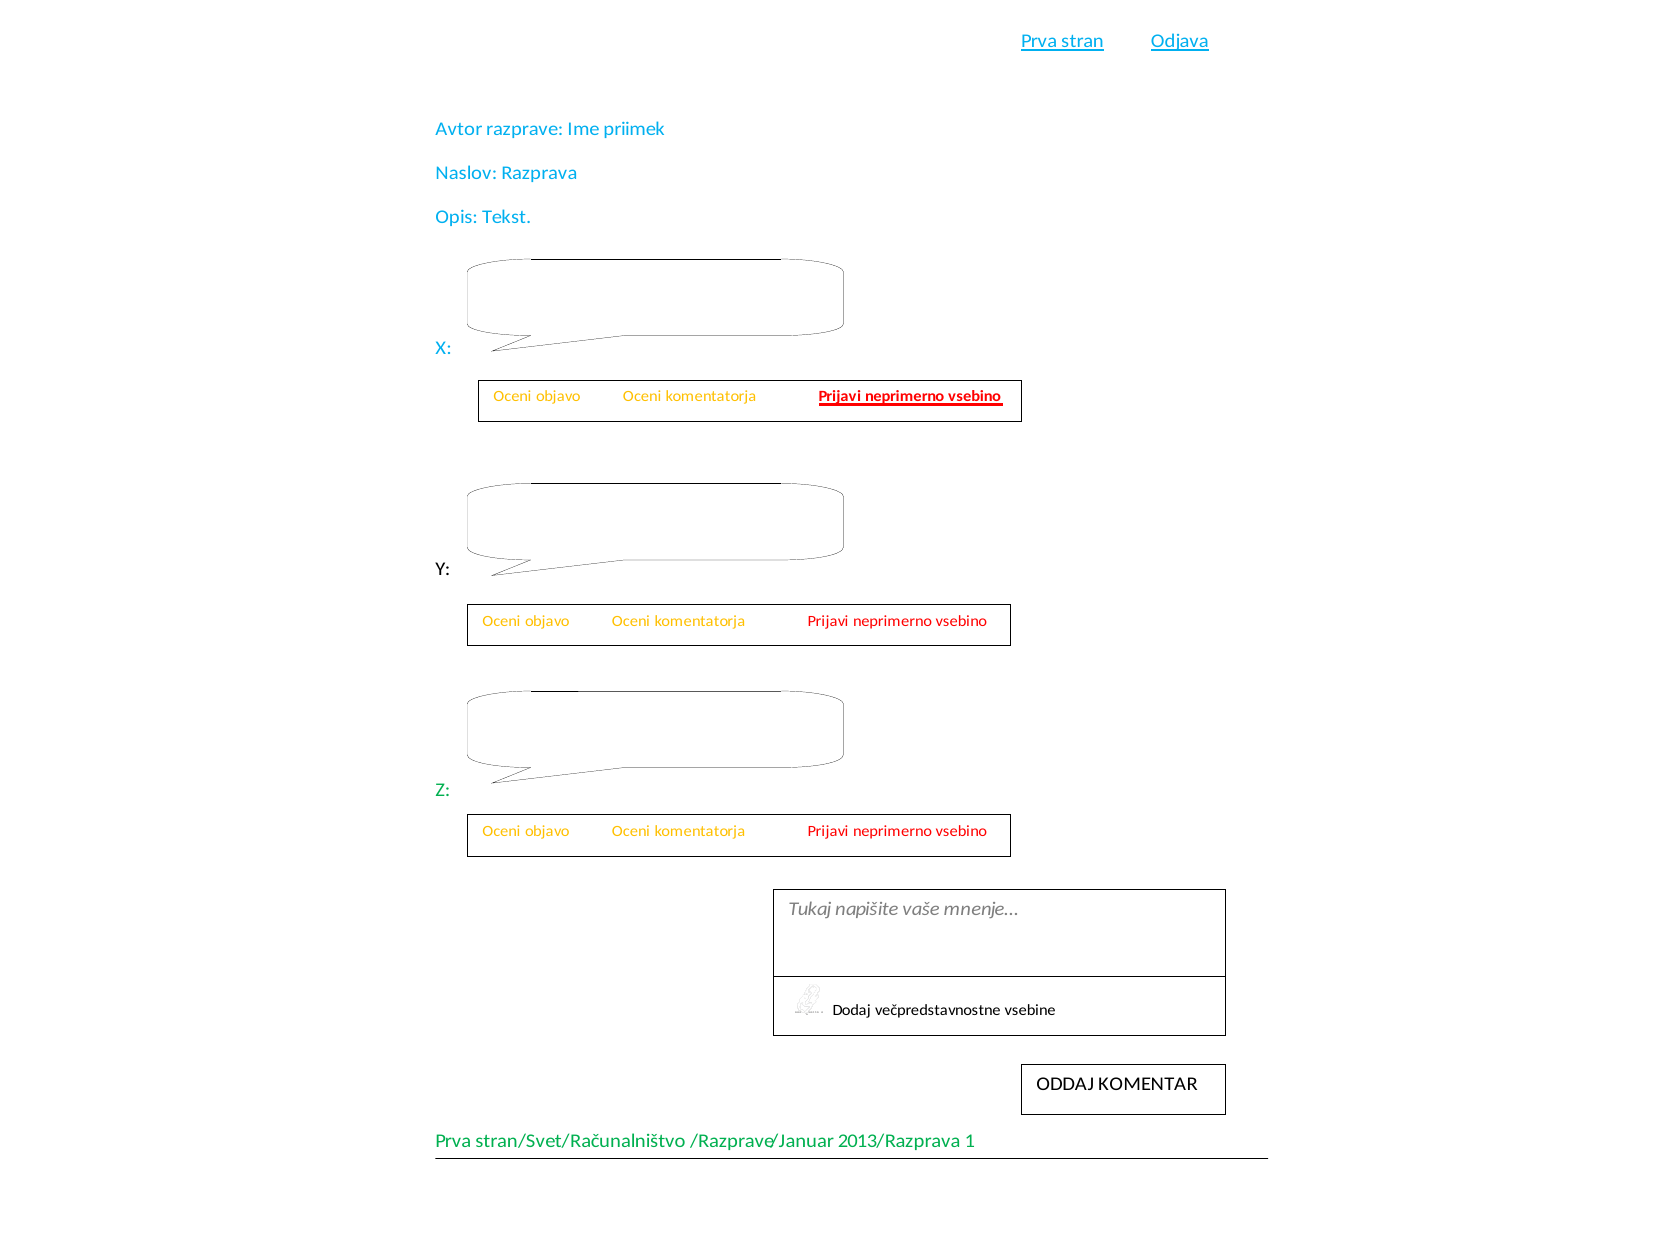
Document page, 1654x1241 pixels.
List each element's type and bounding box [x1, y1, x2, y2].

picture [439, 213, 446, 221]
picture [435, 29, 1270, 1181]
